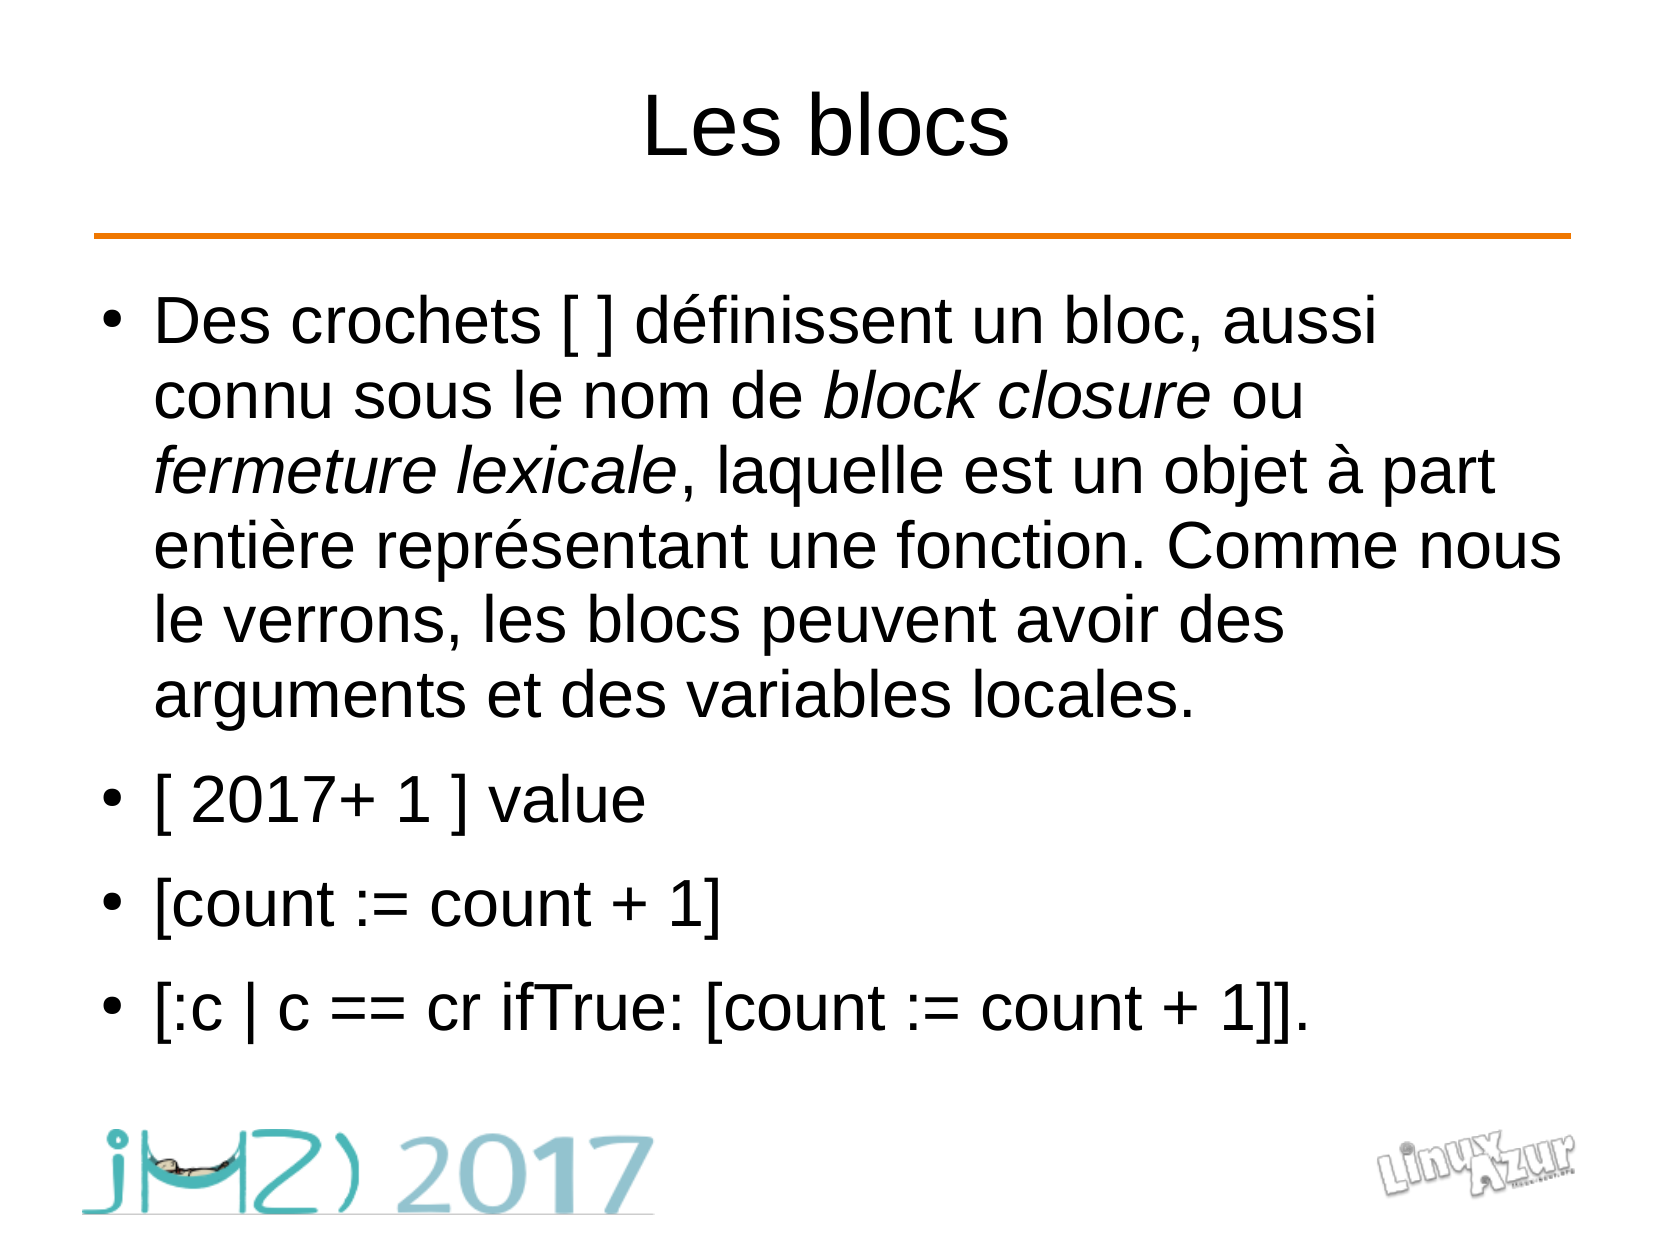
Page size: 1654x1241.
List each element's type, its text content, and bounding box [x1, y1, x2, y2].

list Des crochets [ ] définissent un bloc, aussi connu sous le nom de block closure ou fermeture lexicale, laquelle est un objet à part entière représentant une fonction. Comme nous le verrons, les blocs peuvent avoir des arguments et des variables locales. [ 2017+ 1 ] value [count := count + 1] [:c | c == cr ifTrue: [count := count + 1]]. [82, 283, 1571, 1063]
picture [1346, 1115, 1600, 1211]
picture [82, 1129, 655, 1216]
title Les blocs [82, 49, 1571, 201]
